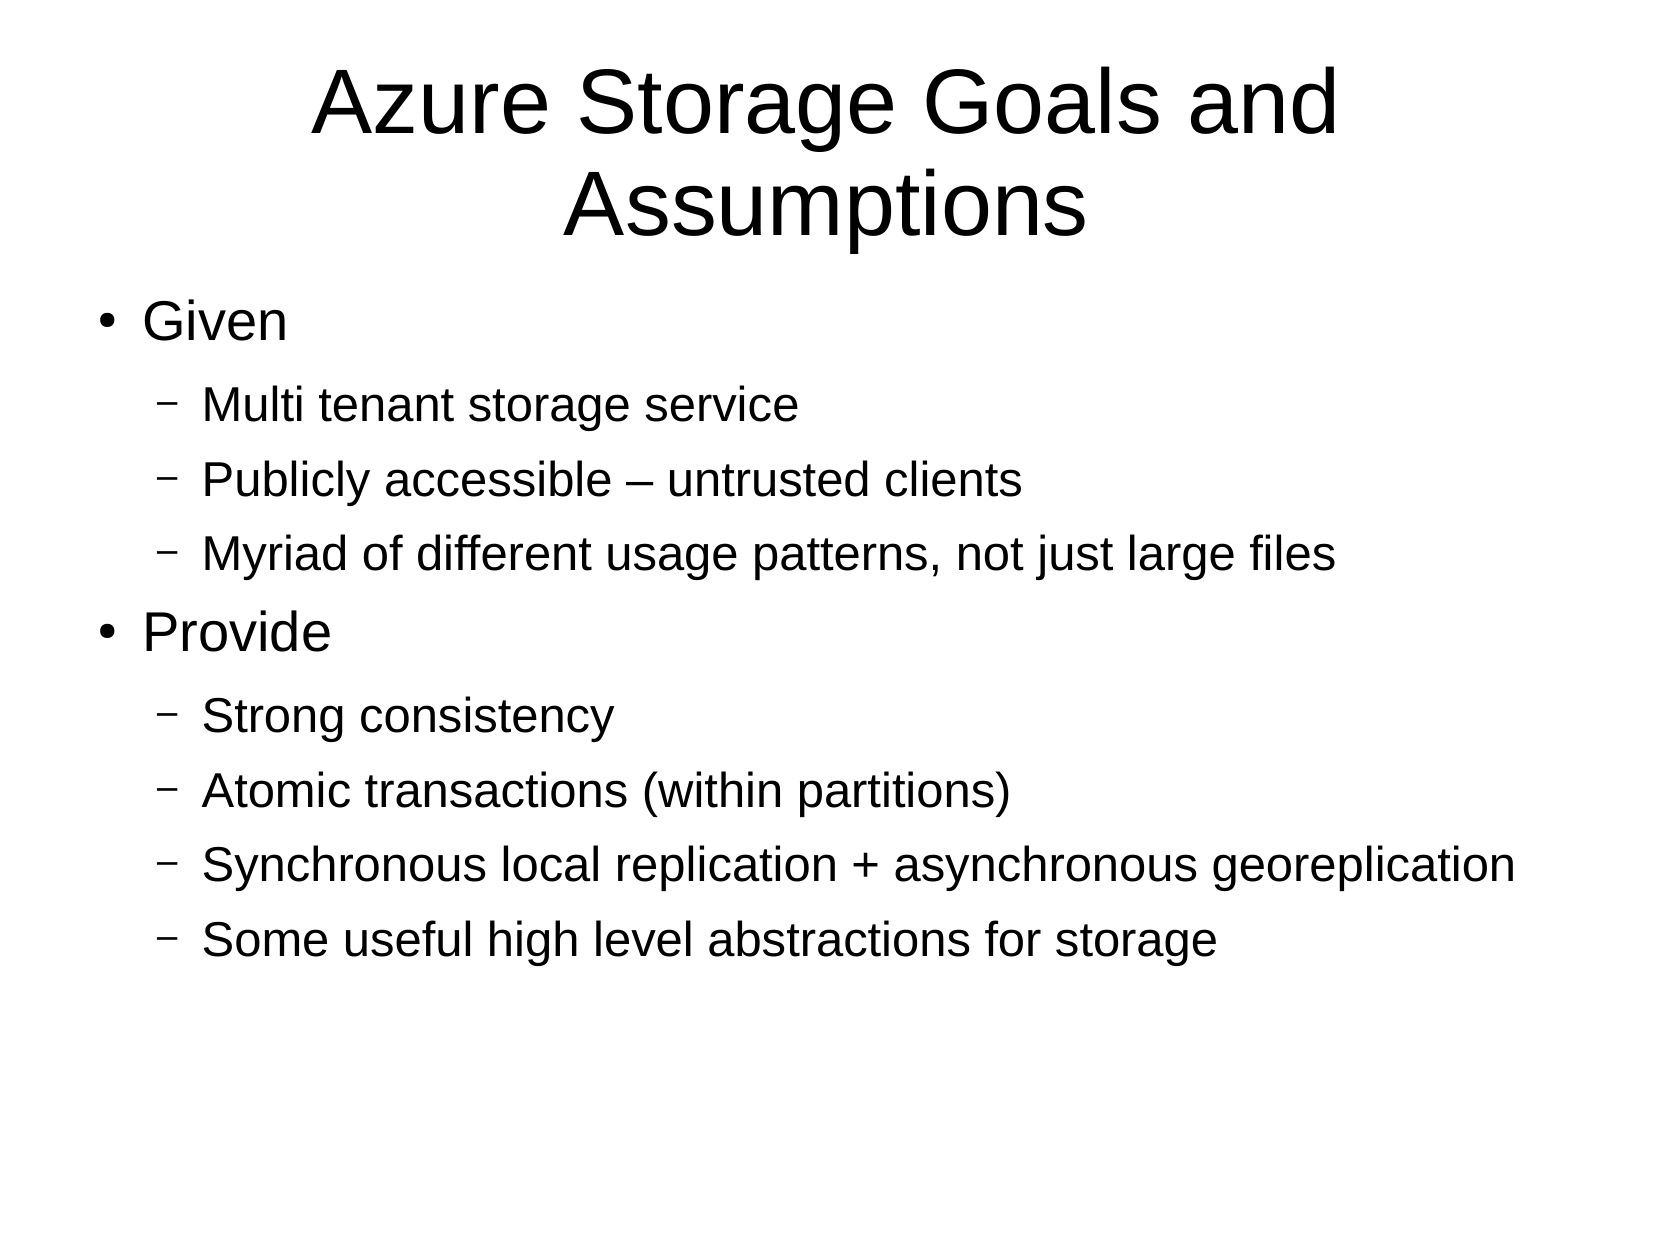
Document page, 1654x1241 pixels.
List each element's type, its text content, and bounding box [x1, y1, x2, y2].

list Given Multi tenant storage service Publicly accessible – untrusted clients Myriad of different usage patterns, not just large files Provide Strong consistency Atomic transactions (within partitions) Synchronous local replication + asynchronous georeplication Some useful high level abstractions for storage [82, 290, 1538, 1010]
title Azure Storage Goals and Assumptions [82, 49, 1571, 257]
